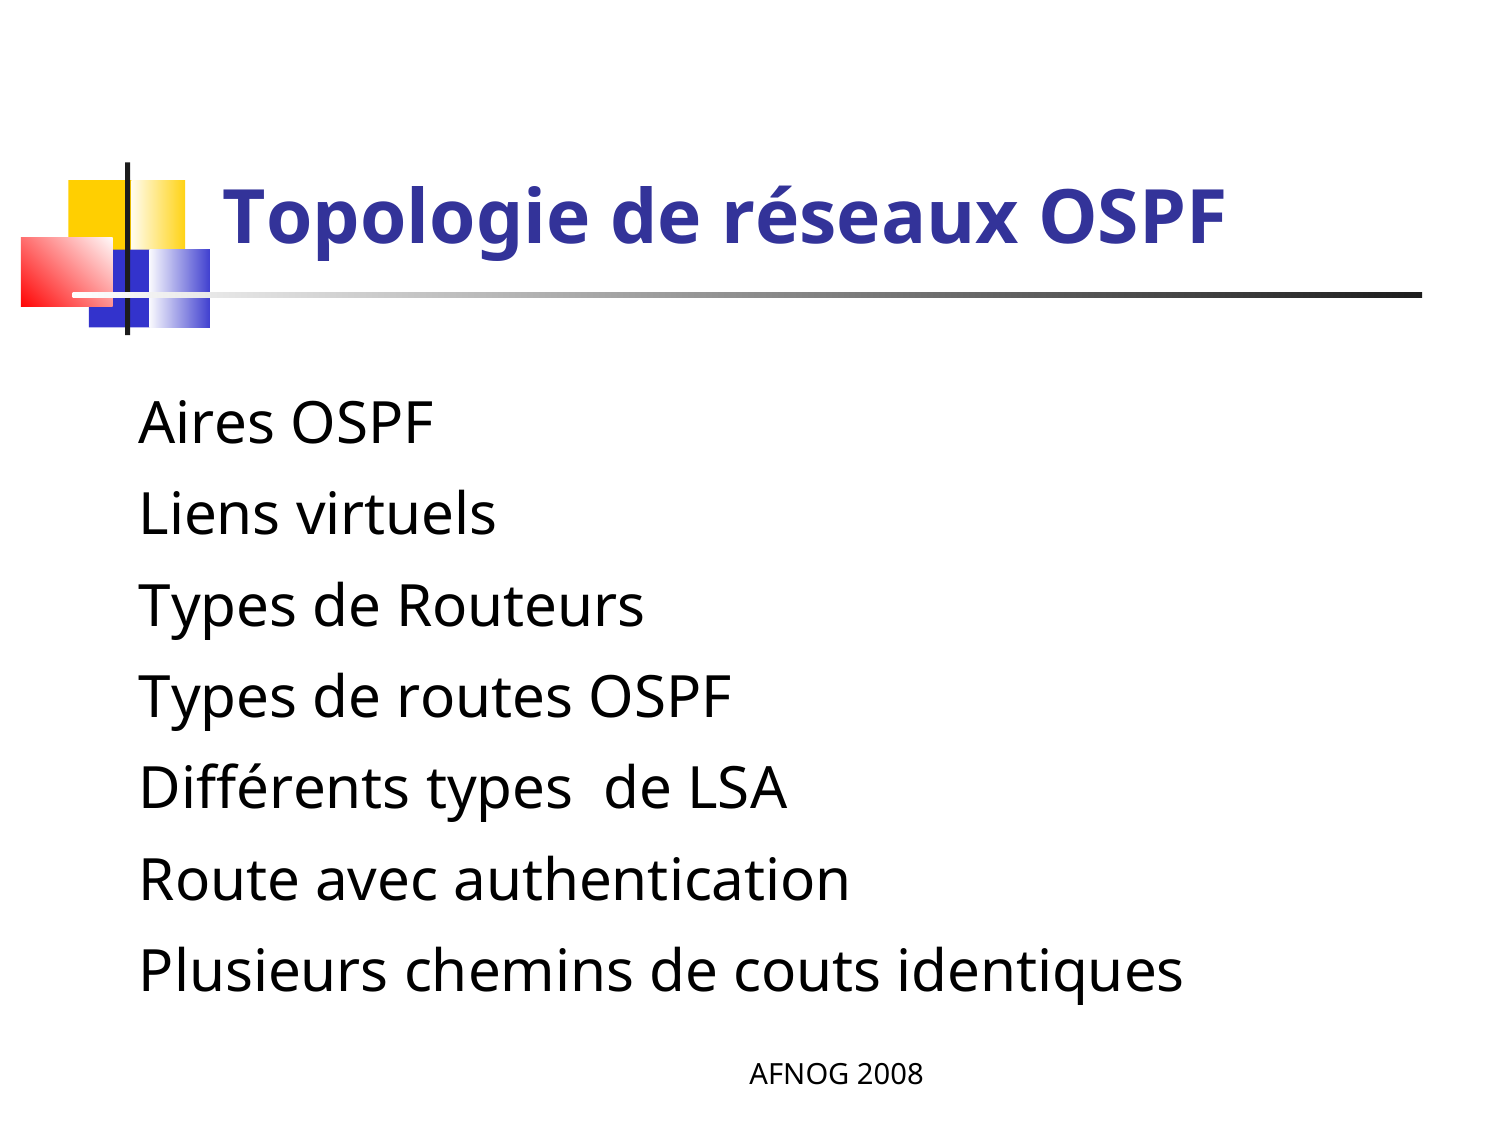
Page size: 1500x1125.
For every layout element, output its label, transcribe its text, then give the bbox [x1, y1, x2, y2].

text_box AFNOG 2008 [599, 1049, 1074, 1099]
title Topologie de réseaux OSPF [188, 35, 1468, 276]
list Aires OSPF Liens virtuels Types de Routeurs Types de routes OSPF Différents types de LSA Route avec authentication Plusieurs chemins de couts identiques [123, 373, 1399, 1049]
